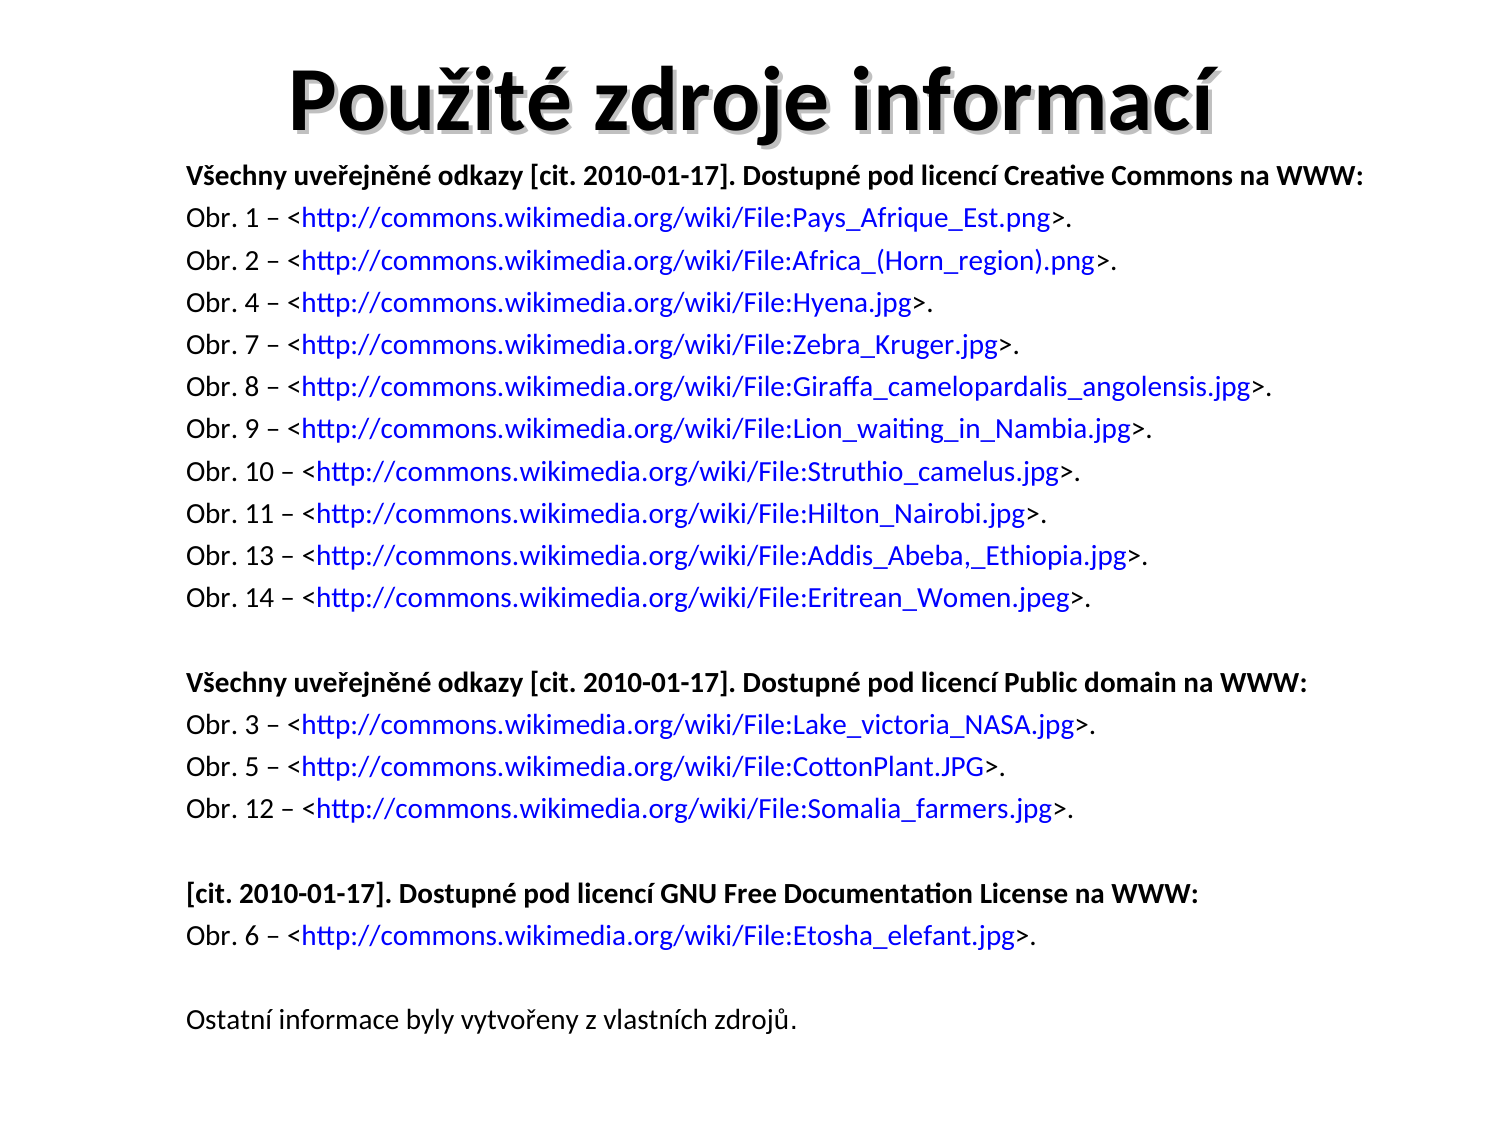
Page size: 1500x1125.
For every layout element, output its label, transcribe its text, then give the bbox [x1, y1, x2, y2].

title Použité zdroje informací [76, 0, 1427, 188]
list Všechny uveřejněné odkazy [cit. 2010-01-17]. Dostupné pod licencí Creative Commons na WWW: Obr. 1 – <http://commons.wikimedia.org/wiki/File:Pays_Afrique_Est.png>. Obr. 2 – <http://commons.wikimedia.org/wiki/File:Africa_(Horn_region).png>. Obr. 4 – <http://commons.wikimedia.org/wiki/File:Hyena.jpg>. Obr. 7 – <http://commons.wikimedia.org/wiki/File:Zebra_Kruger.jpg>. Obr. 8 – <http://commons.wikimedia.org/wiki/File:Giraffa_camelopardalis_angolensis.jpg>. Obr. 9 – <http://commons.wikimedia.org/wiki/File:Lion_waiting_in_Nambia.jpg>. Obr. 10 – <http://commons.wikimedia.org/wiki/File:Struthio_camelus.jpg>. Obr. 11 – <http://commons.wikimedia.org/wiki/File:Hilton_Nairobi.jpg>. Obr. 13 – <http://commons.wikimedia.org/wiki/File:Addis_Abeba,_Ethiopia.jpg>. Obr. 14 – <http://commons.wikimedia.org/wiki/File:Eritrean_Women.jpeg>. Všechny uveřejněné odkazy [cit. 2010-01-17]. Dostupné pod licencí Public domain na WWW: Obr. 3 – <http://commons.wikimedia.org/wiki/File:Lake_victoria_NASA.jpg>. Obr. 5 – <http://commons.wikimedia.org/wiki/File:CottonPlant.JPG>. Obr. 12 – <http://commons.wikimedia.org/wiki/File:Somalia_farmers.jpg>. [cit. 2010-01-17]. Dostupné pod licencí GNU Free Documentation License na WWW: Obr. 6 – <http://commons.wikimedia.org/wiki/File:Etosha_elefant.jpg>. Ostatní informace byly vytvořeny z vlastních zdrojů. [171, 148, 1400, 1051]
